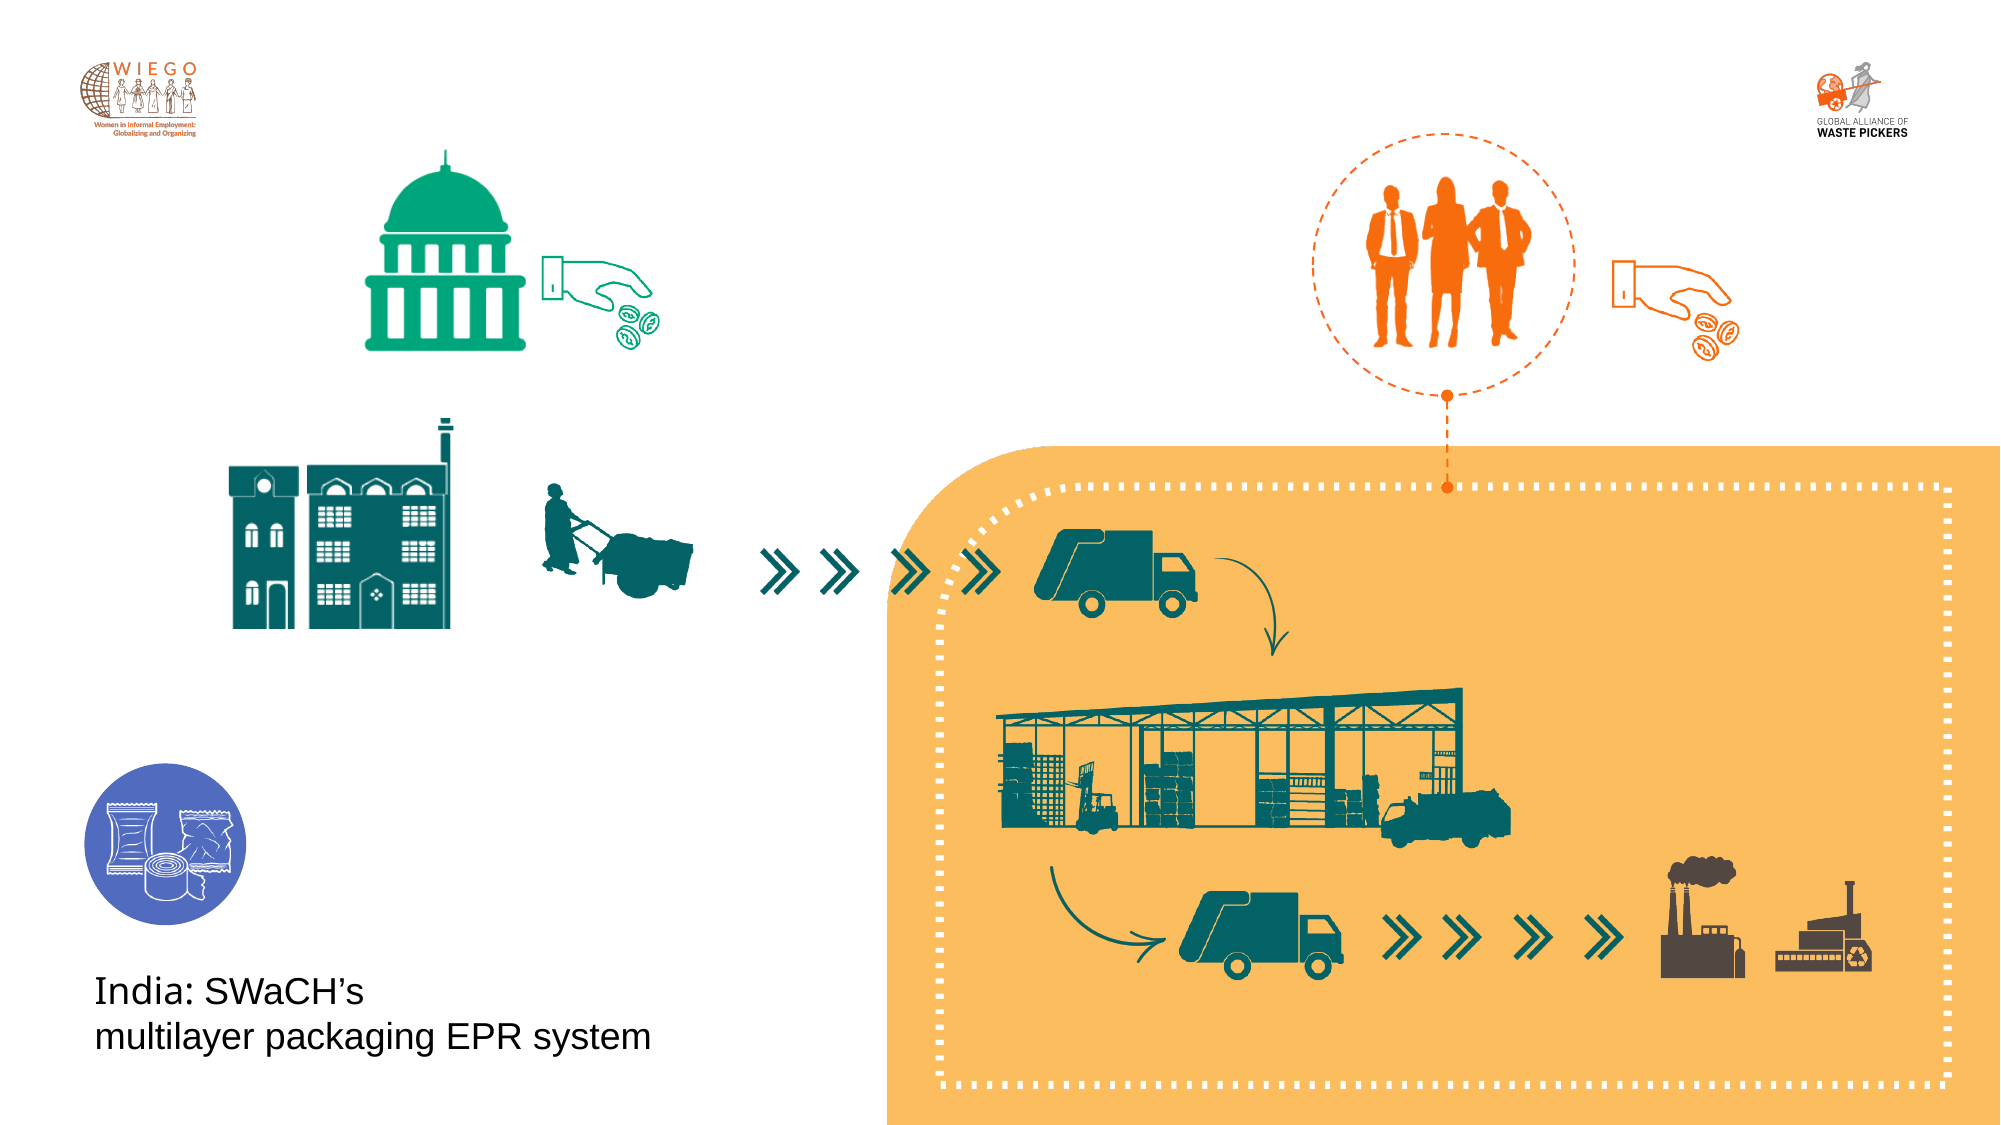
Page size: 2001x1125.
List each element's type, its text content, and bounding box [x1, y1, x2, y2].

picture [95, 790, 247, 904]
picture [354, 127, 677, 379]
picture [80, 62, 196, 137]
picture [519, 446, 714, 641]
picture [180, 418, 502, 629]
picture [1350, 172, 1544, 362]
text_box [110, 904, 220, 926]
text_box [105, 763, 226, 790]
picture [1577, 200, 1774, 396]
text_box India: SWaCH’s multilayer packaging EPR system [79, 959, 757, 1065]
text_box [84, 804, 95, 885]
picture [760, 446, 2000, 1125]
picture [1817, 62, 1908, 137]
